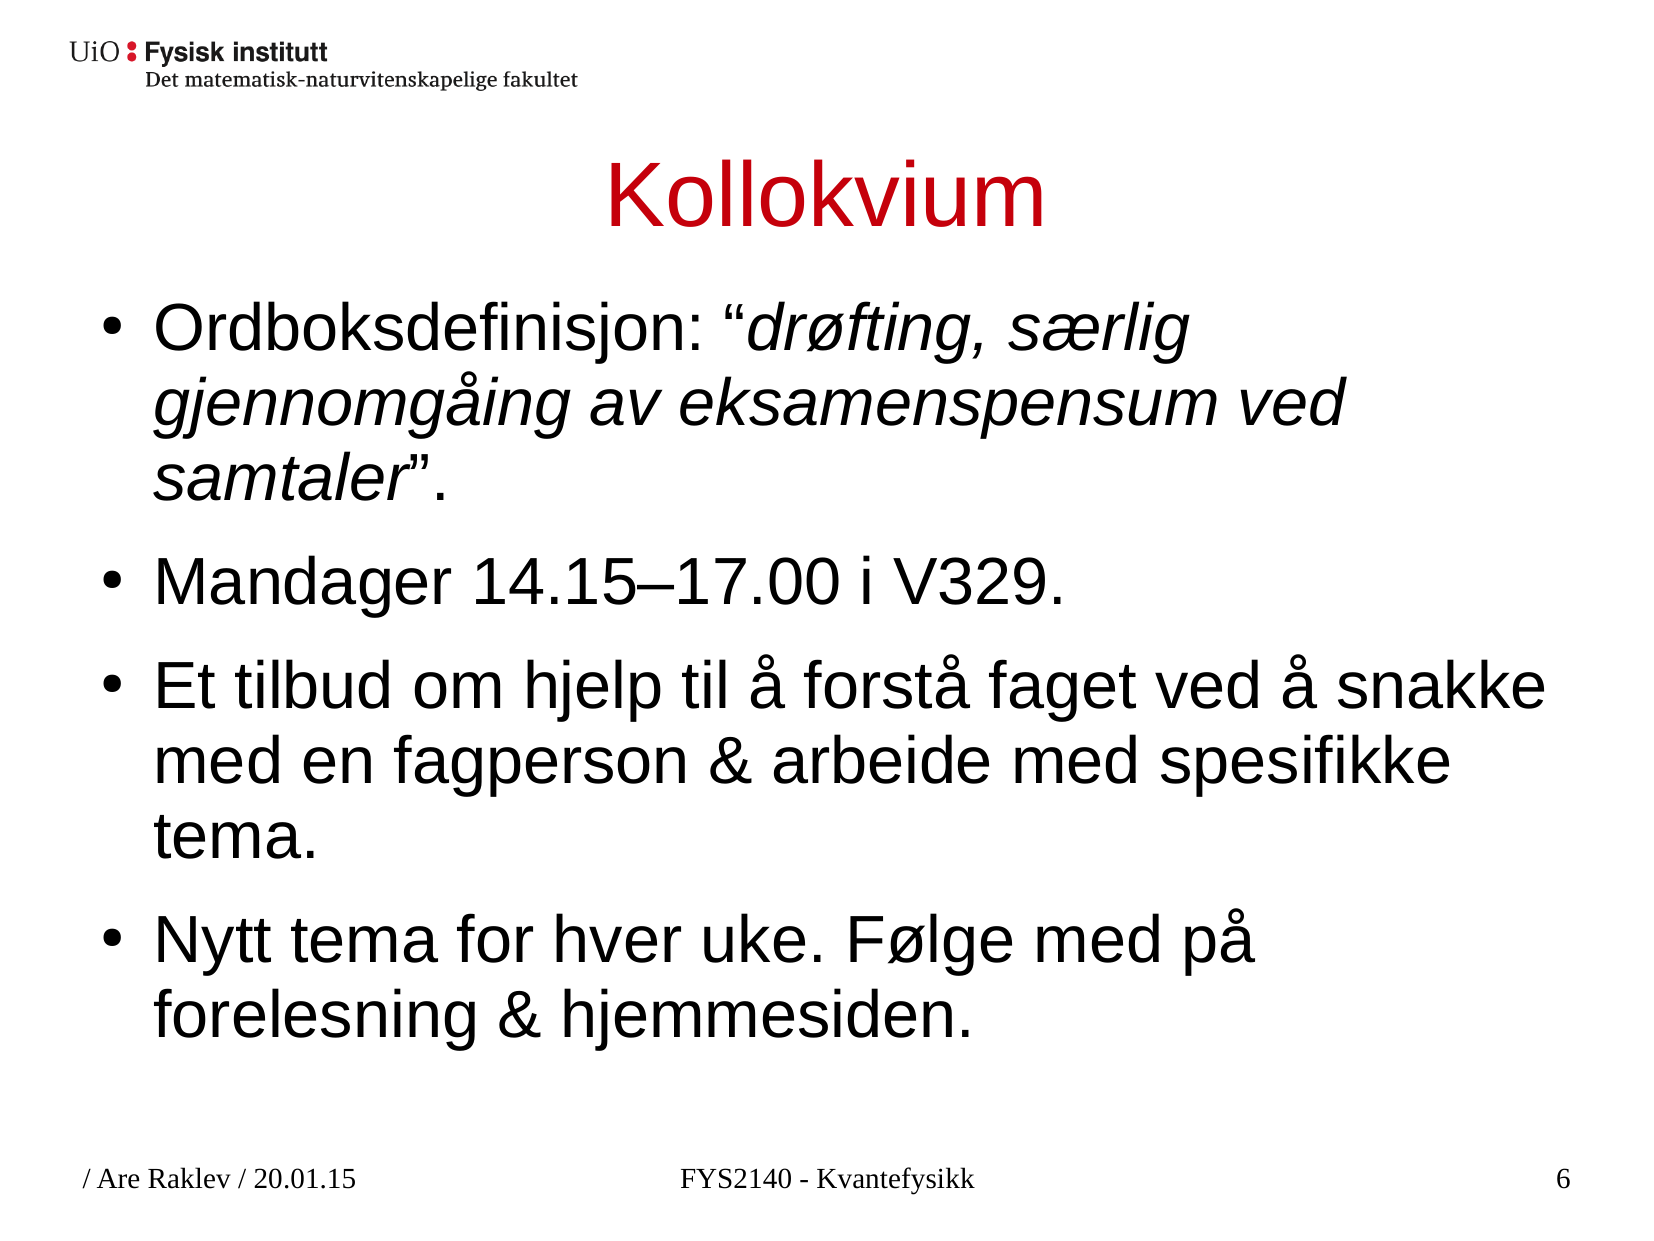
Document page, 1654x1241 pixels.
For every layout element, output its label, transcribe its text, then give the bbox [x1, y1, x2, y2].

list Ordboksdefinisjon: “drøfting, særlig gjennomgåing av eksamenspensum ved samtaler”. Mandager 14.15–17.00 i V329. Et tilbud om hjelp til å forstå faget ved å snakke med en fagperson & arbeide med spesifikke tema. Nytt tema for hver uke. Følge med på forelesning & hjemmesiden. [82, 290, 1571, 1094]
picture [68, 37, 581, 93]
title Kollokvium [82, 90, 1571, 290]
